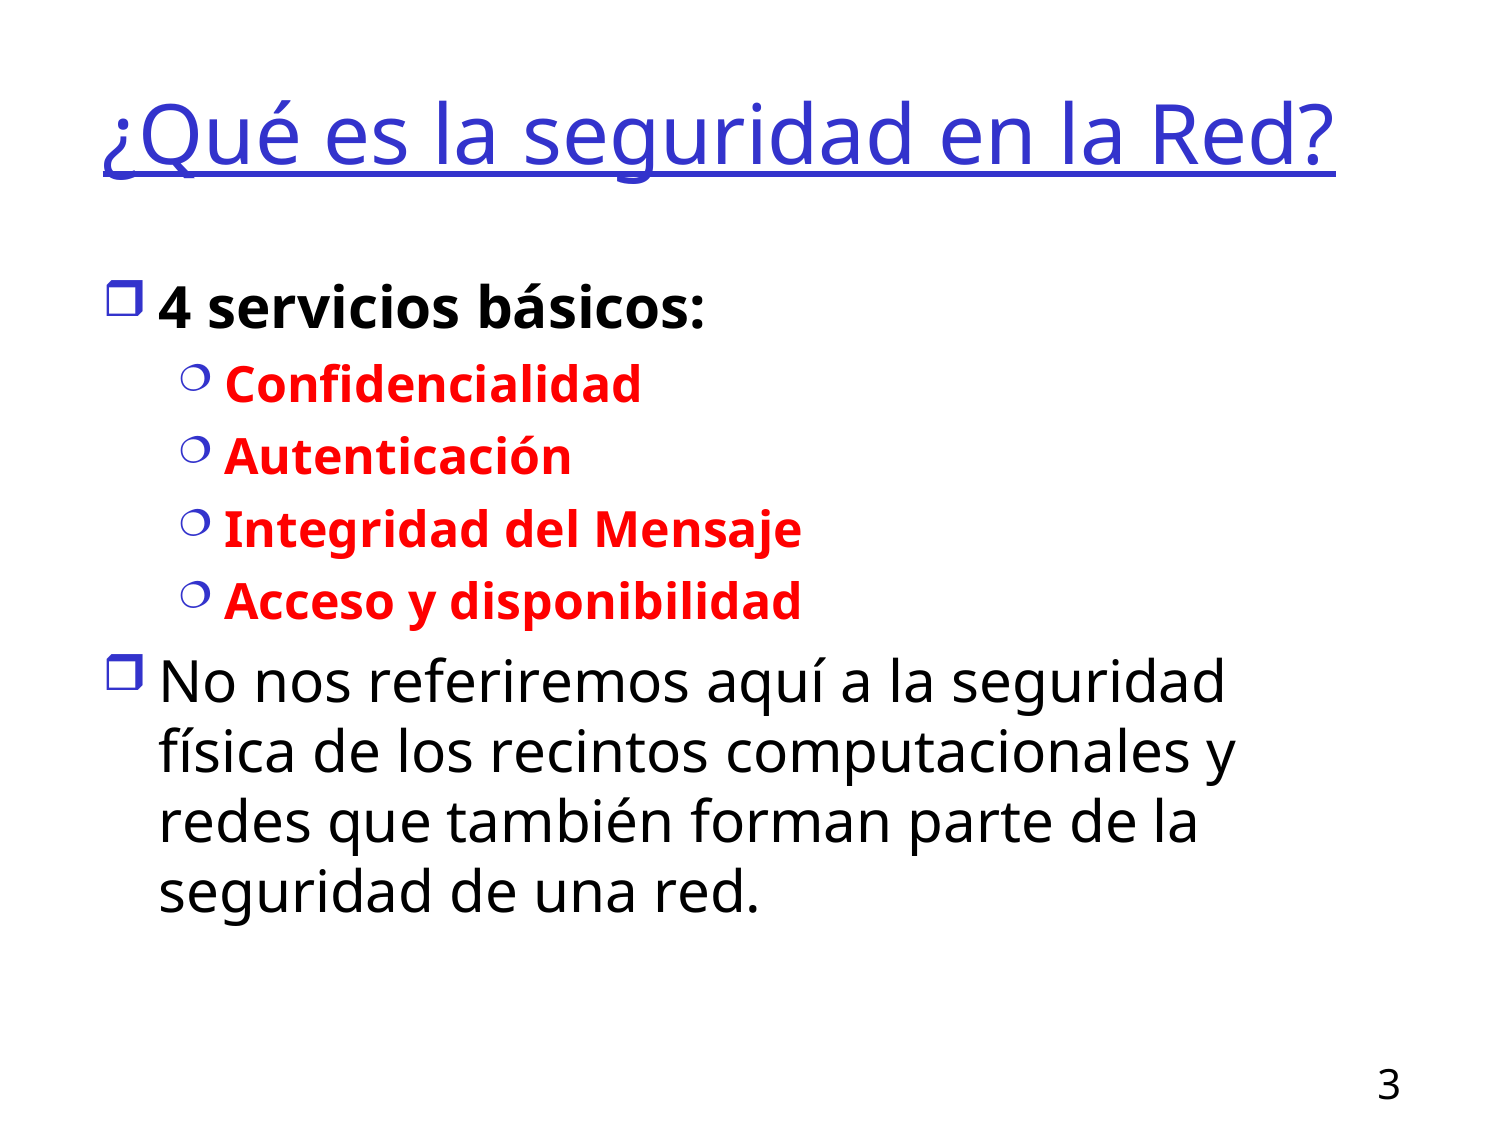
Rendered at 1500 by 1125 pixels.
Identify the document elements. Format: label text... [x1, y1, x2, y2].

list 4 servicios básicos: Confidencialidad Autenticación Integridad del Mensaje Acceso y disponibilidad No nos referiremos aquí a la seguridad física de los recintos computacionales y redes que también forman parte de la seguridad de una red. [87, 262, 1363, 1026]
title ¿Qué es la seguridad en la Red? [87, 23, 1363, 239]
